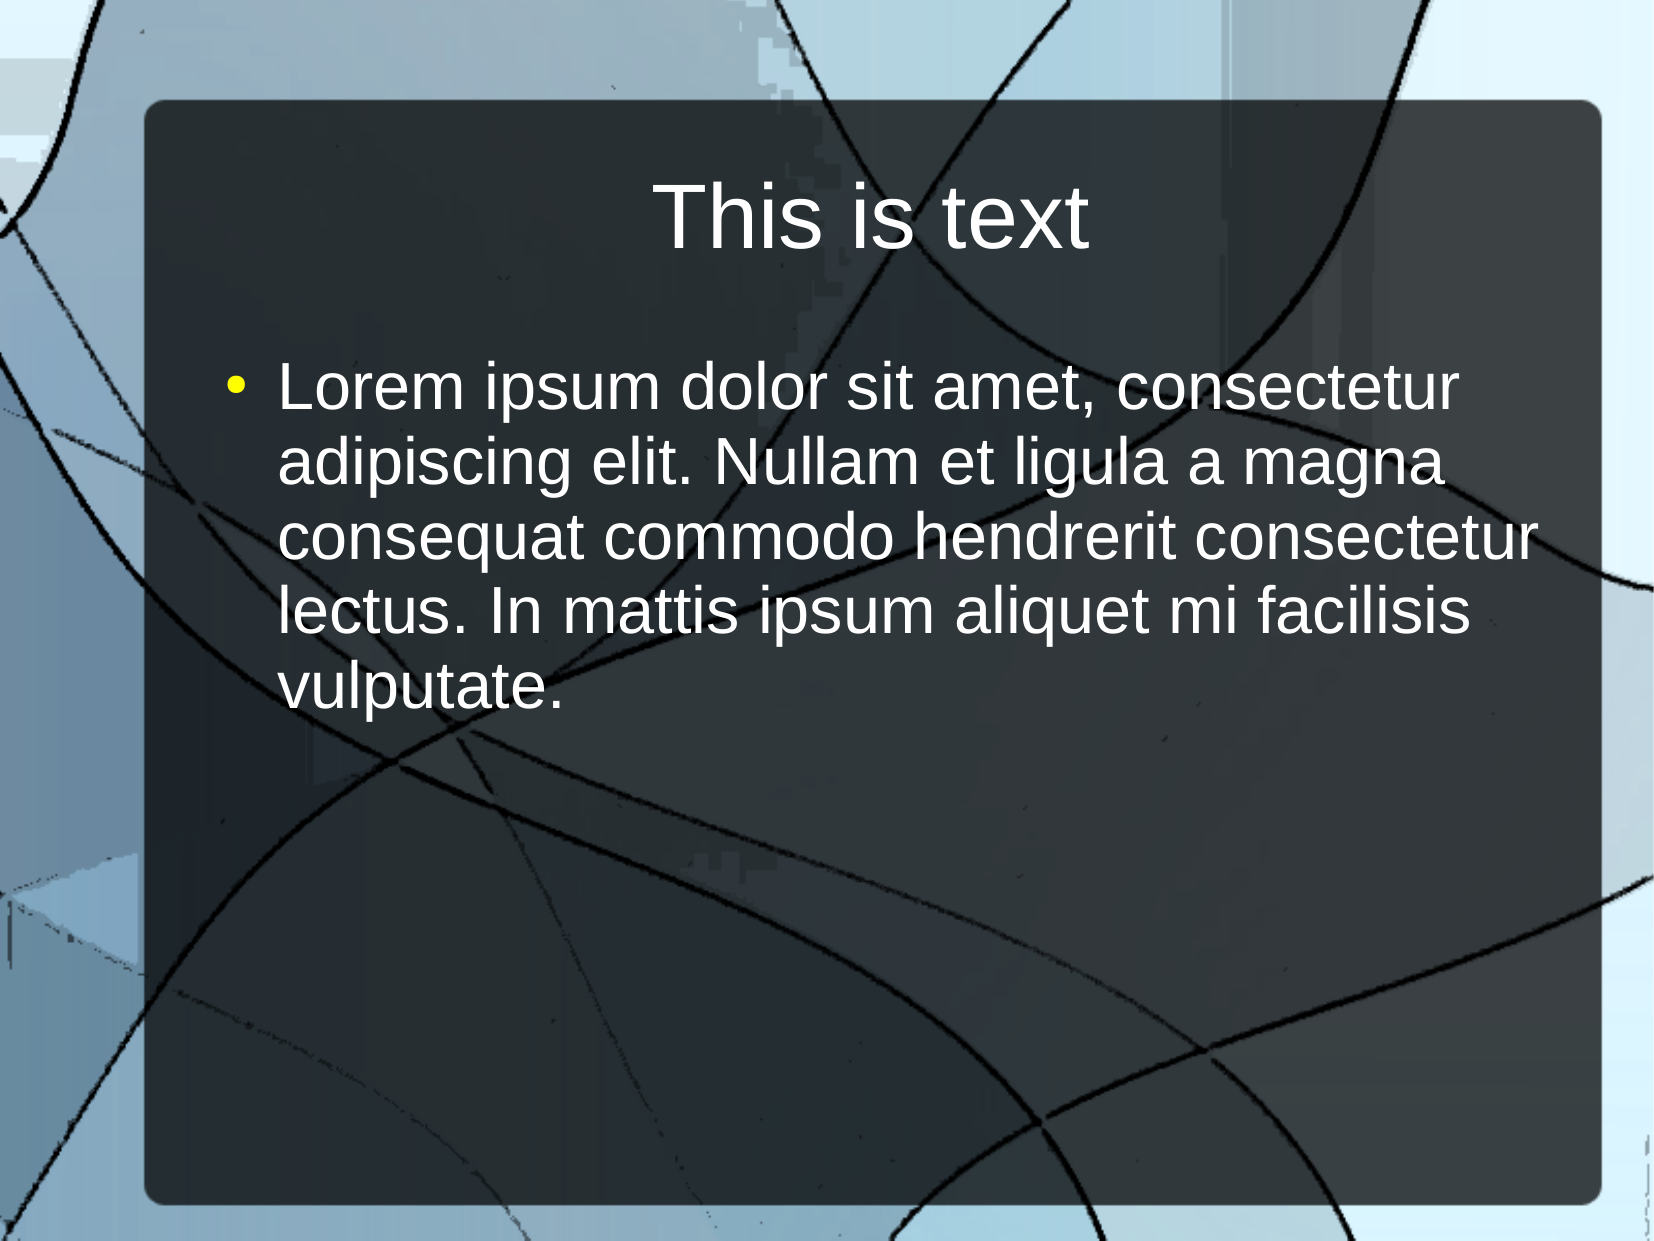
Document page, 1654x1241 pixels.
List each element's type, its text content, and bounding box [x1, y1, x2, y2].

picture [0, 0, 1654, 1241]
title This is text [159, 108, 1583, 325]
list Lorem ipsum dolor sit amet, consectetur adipiscing elit. Nullam et ligula a magna consequat commodo hendrerit consectetur lectus. In mattis ipsum aliquet mi facilisis vulputate. [206, 349, 1571, 1034]
